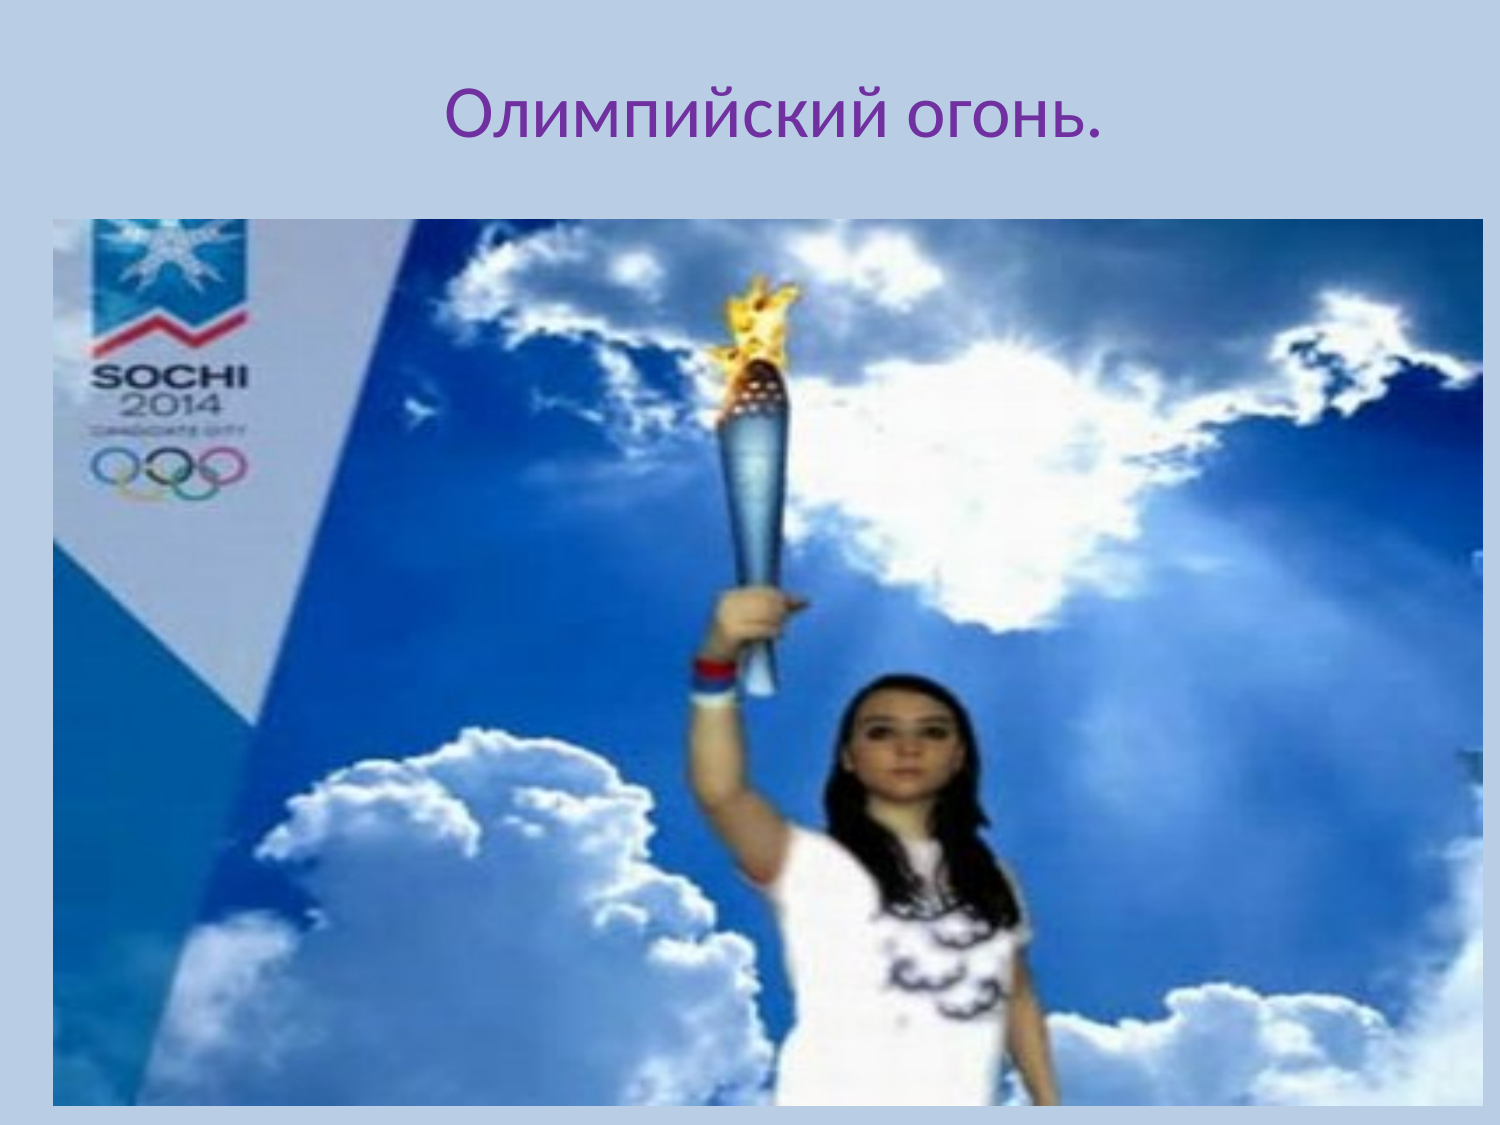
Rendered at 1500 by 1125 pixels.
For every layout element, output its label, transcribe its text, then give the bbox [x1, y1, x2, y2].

list Олимпийский огонь. [100, 54, 1451, 209]
picture [53, 219, 1483, 1106]
